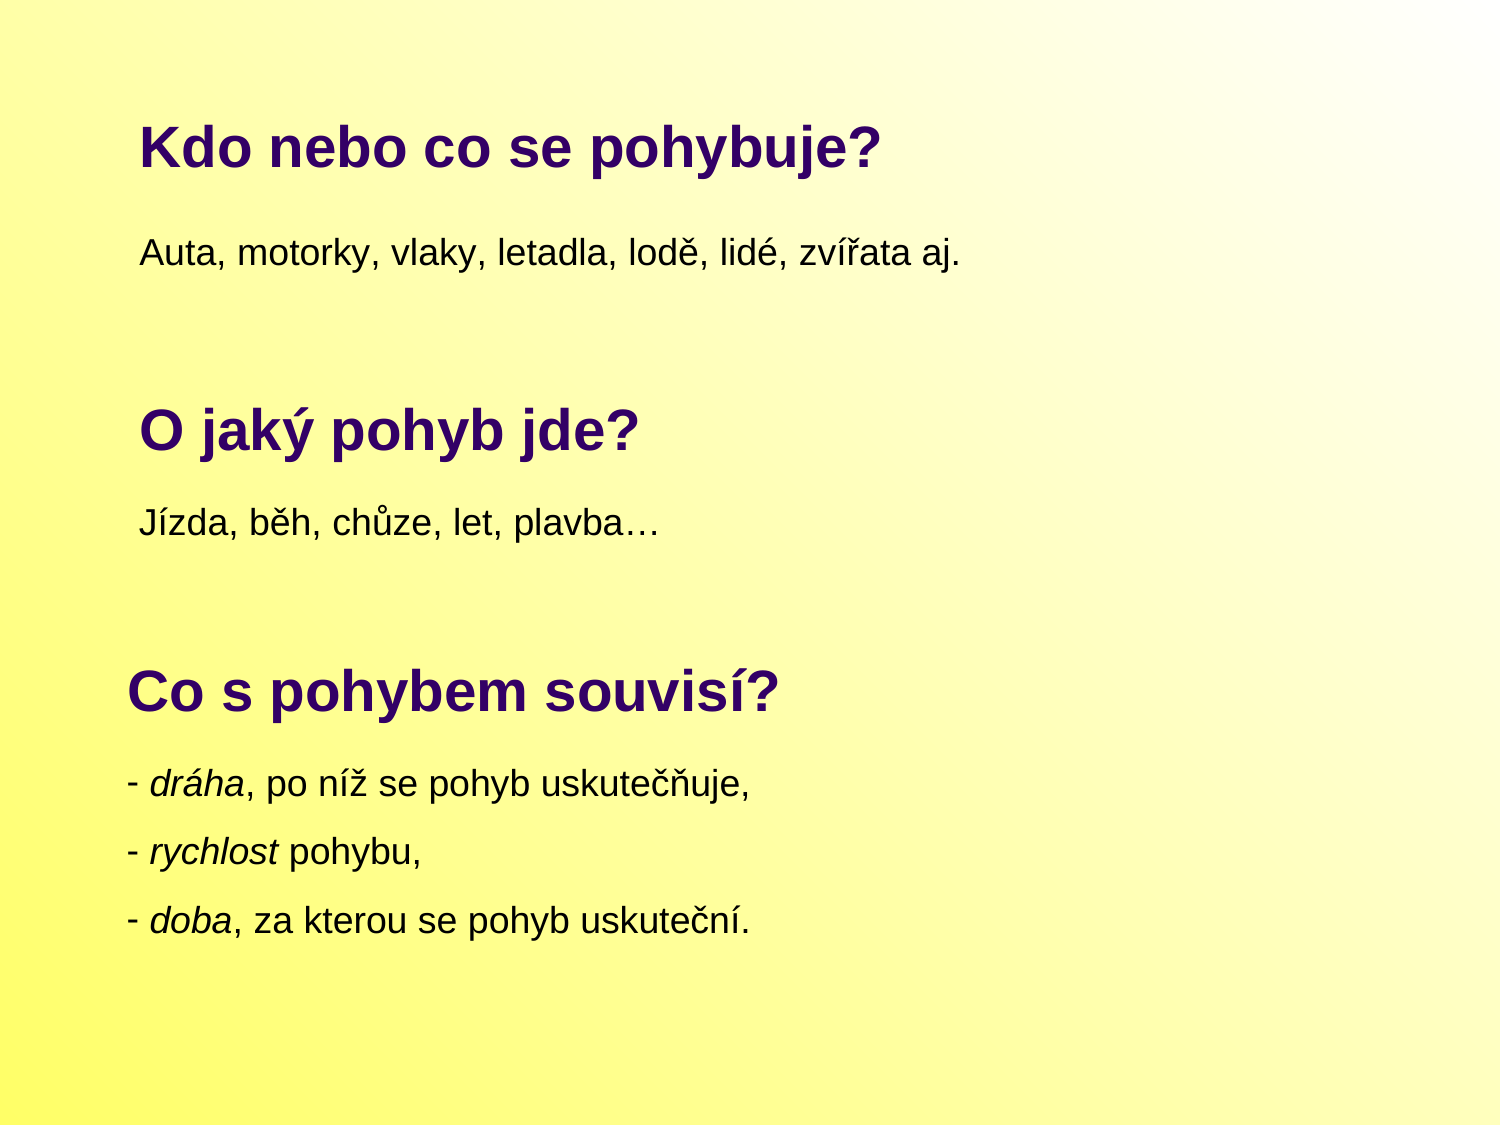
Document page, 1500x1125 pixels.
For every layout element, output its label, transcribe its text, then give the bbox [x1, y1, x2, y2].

text_box O jaký pohyb jde? [124, 361, 1400, 494]
text_box Jízda, běh, chůze, let, plavba… [123, 490, 1117, 552]
text_box Kdo nebo co se pohybuje? [124, 78, 1400, 210]
text_box dráha, po níž se pohyb uskutečňuje, rychlost pohybu, doba, za kterou se pohyb uskuteční. [111, 751, 1105, 949]
text_box Auta, motorky, vlaky, letadla, lodě, lidé, zvířata aj. [124, 219, 1117, 281]
text_box Co s pohybem souvisí? [112, 622, 1388, 755]
